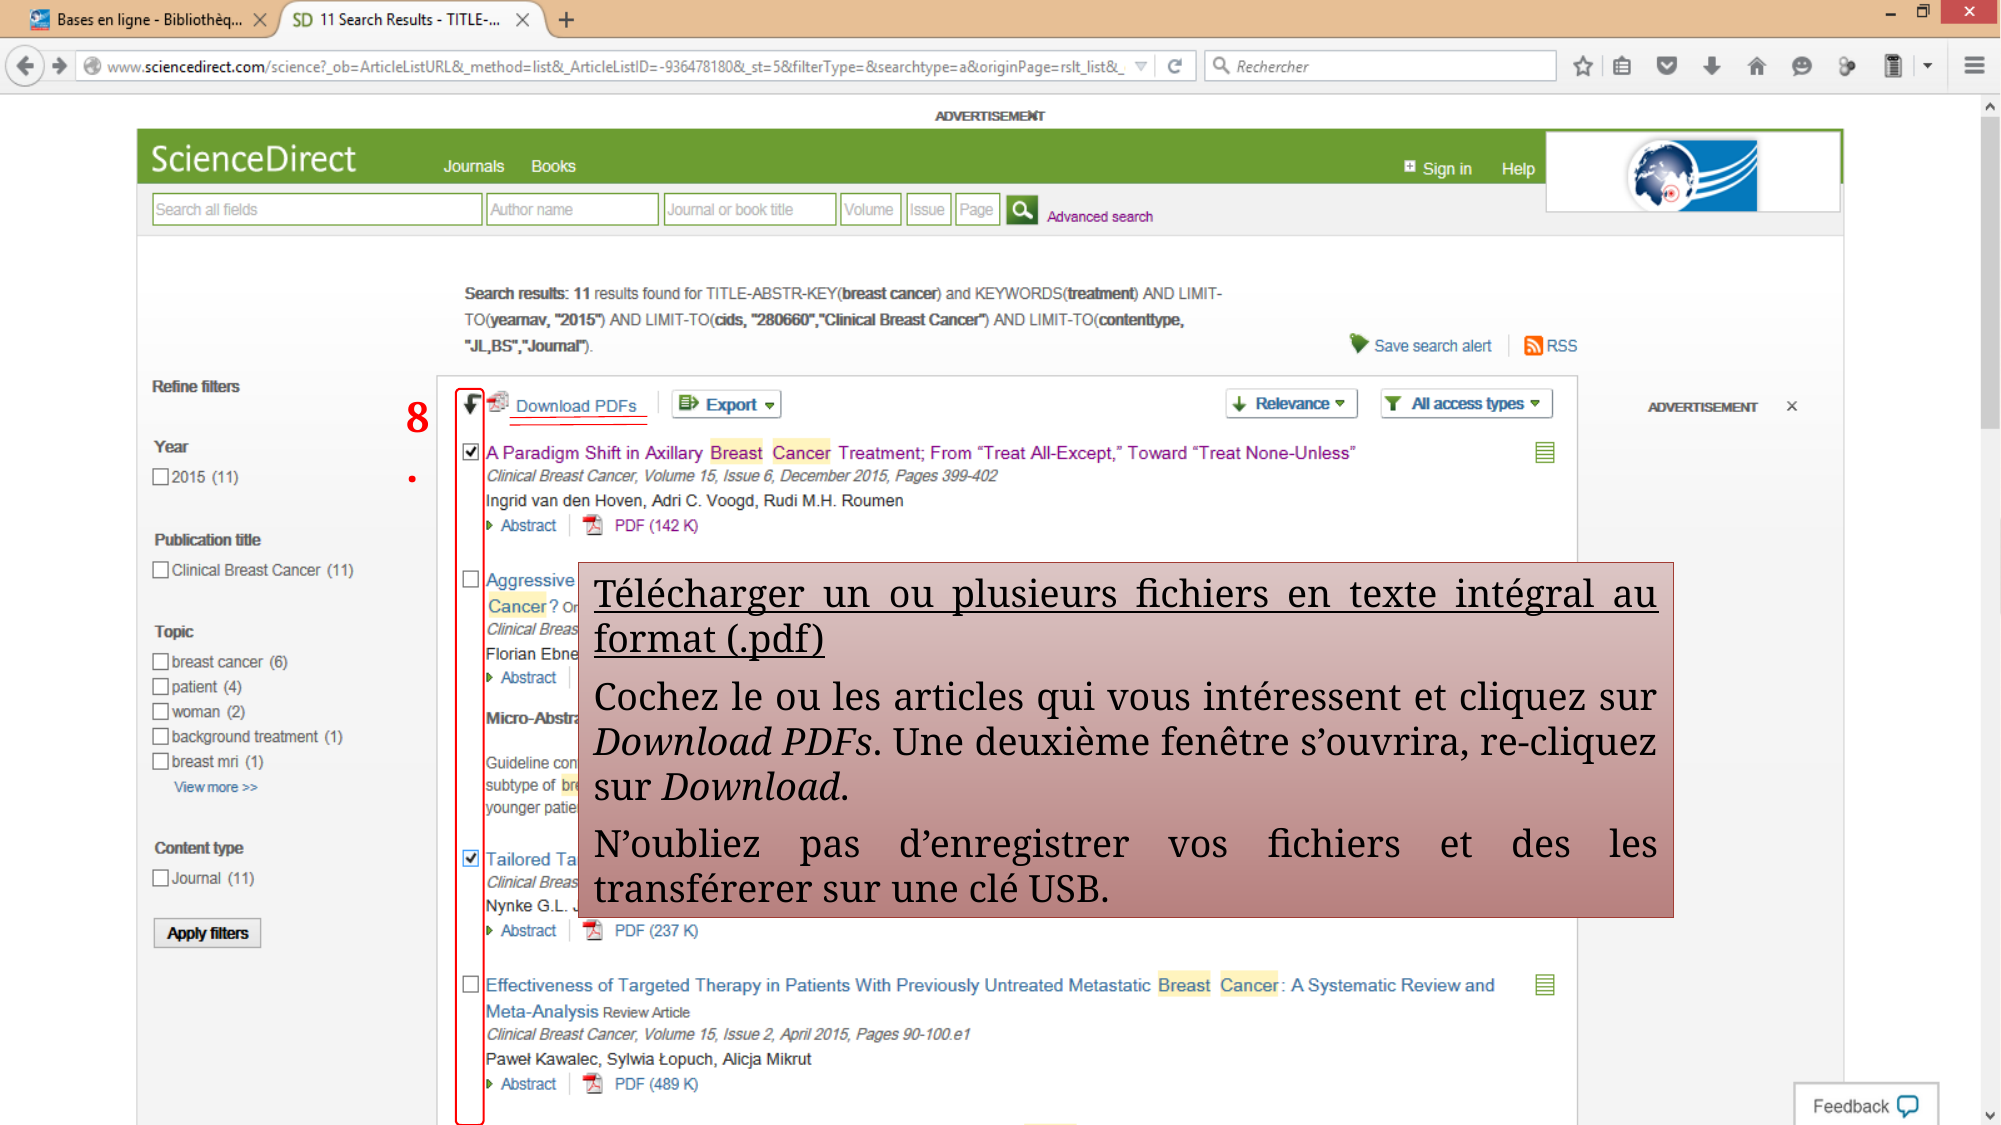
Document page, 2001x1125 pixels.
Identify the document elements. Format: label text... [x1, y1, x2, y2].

text_box 8. [391, 383, 456, 450]
text_box Télécharger un ou plusieurs fichiers en texte intégral au format (.pdf) Cochez le ou les articles qui vous intéressent et cliquez sur Download PDFs. Une deuxième fenêtre s’ouvrira, re-cliquez sur Download. N’oubliez pas d’enregistrer vos fichiers et des les transférerer sur une clé USB. [578, 562, 1674, 852]
picture [457, 390, 482, 1124]
picture [0, 0, 2000, 1125]
